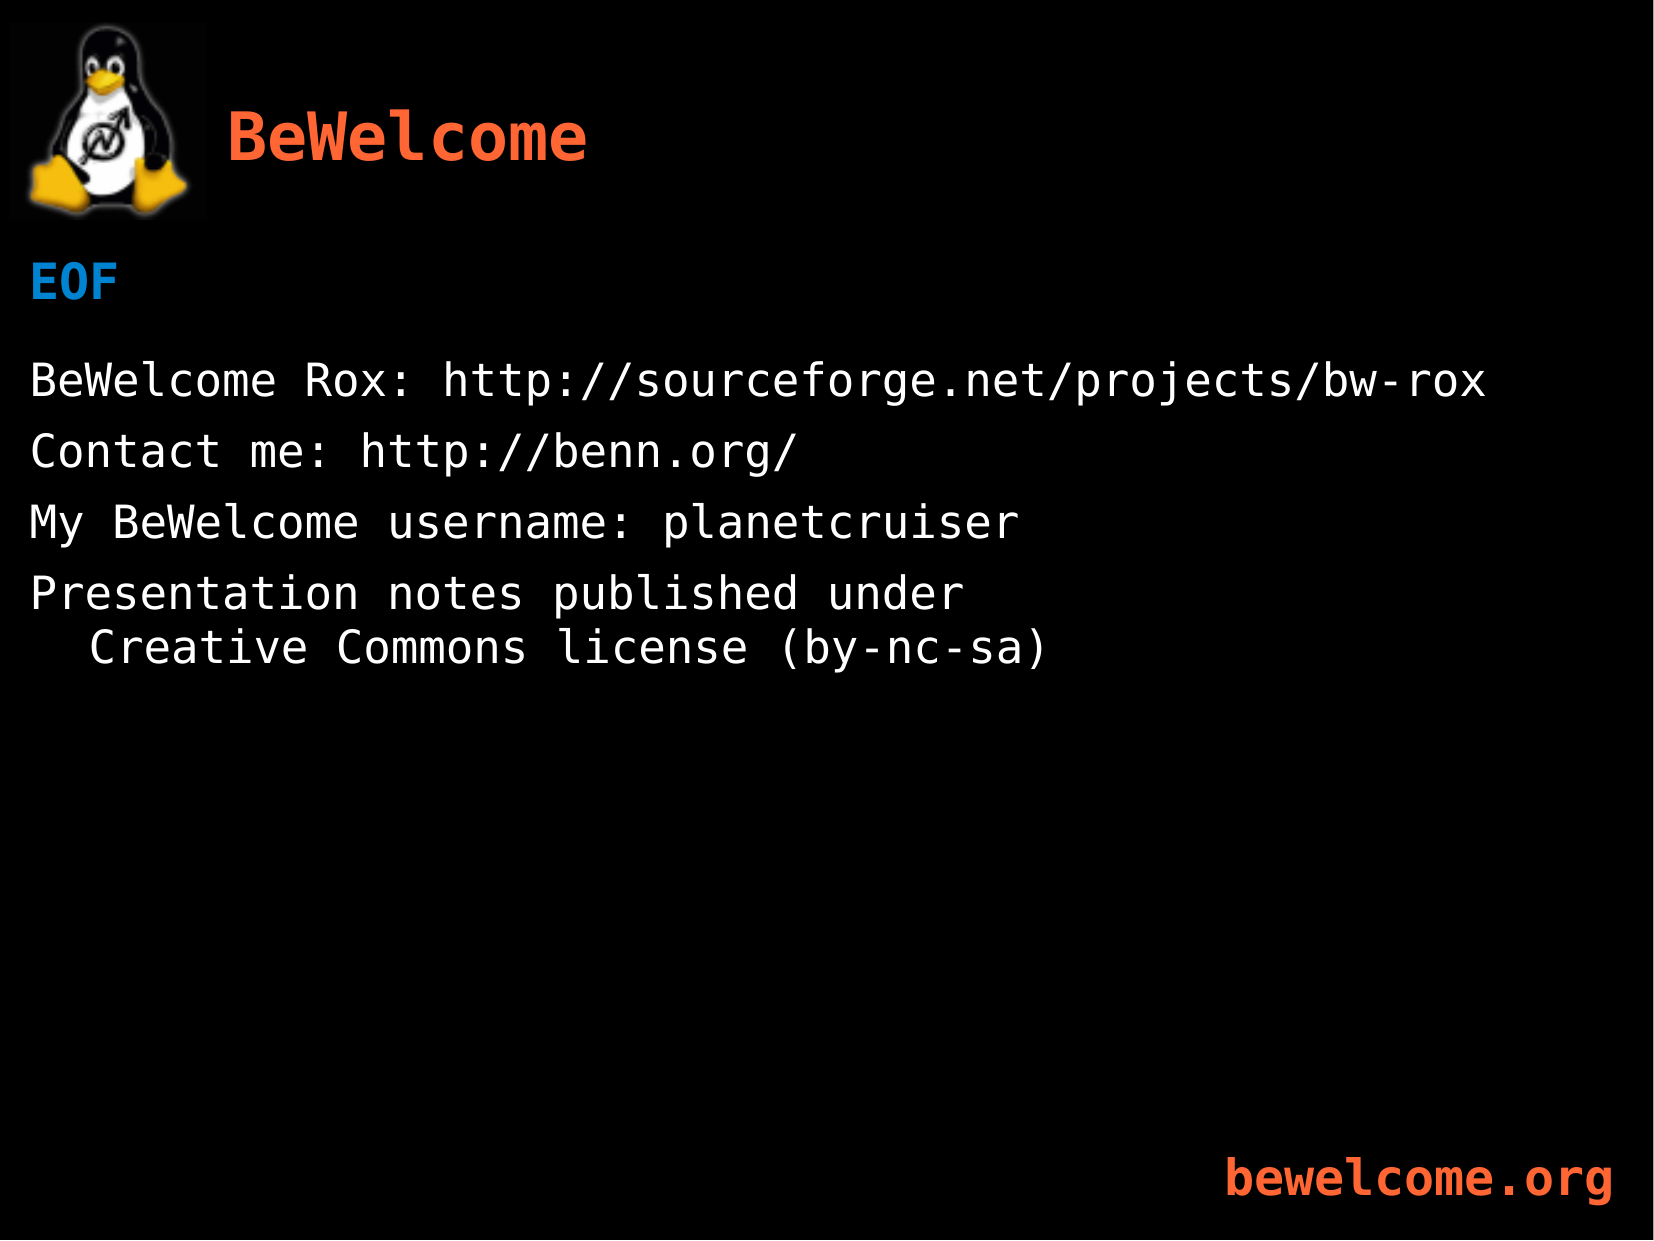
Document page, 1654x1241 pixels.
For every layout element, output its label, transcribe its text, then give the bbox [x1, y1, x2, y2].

picture [9, 22, 207, 220]
list BeWelcome Rox: http://sourceforge.net/projects/bw-rox Contact me: http://benn.org/ My BeWelcome username: planetcruiser Presentation notes published under Creative Commons license (by-nc-sa) [29, 354, 1571, 1094]
title EOF [29, 249, 1625, 315]
